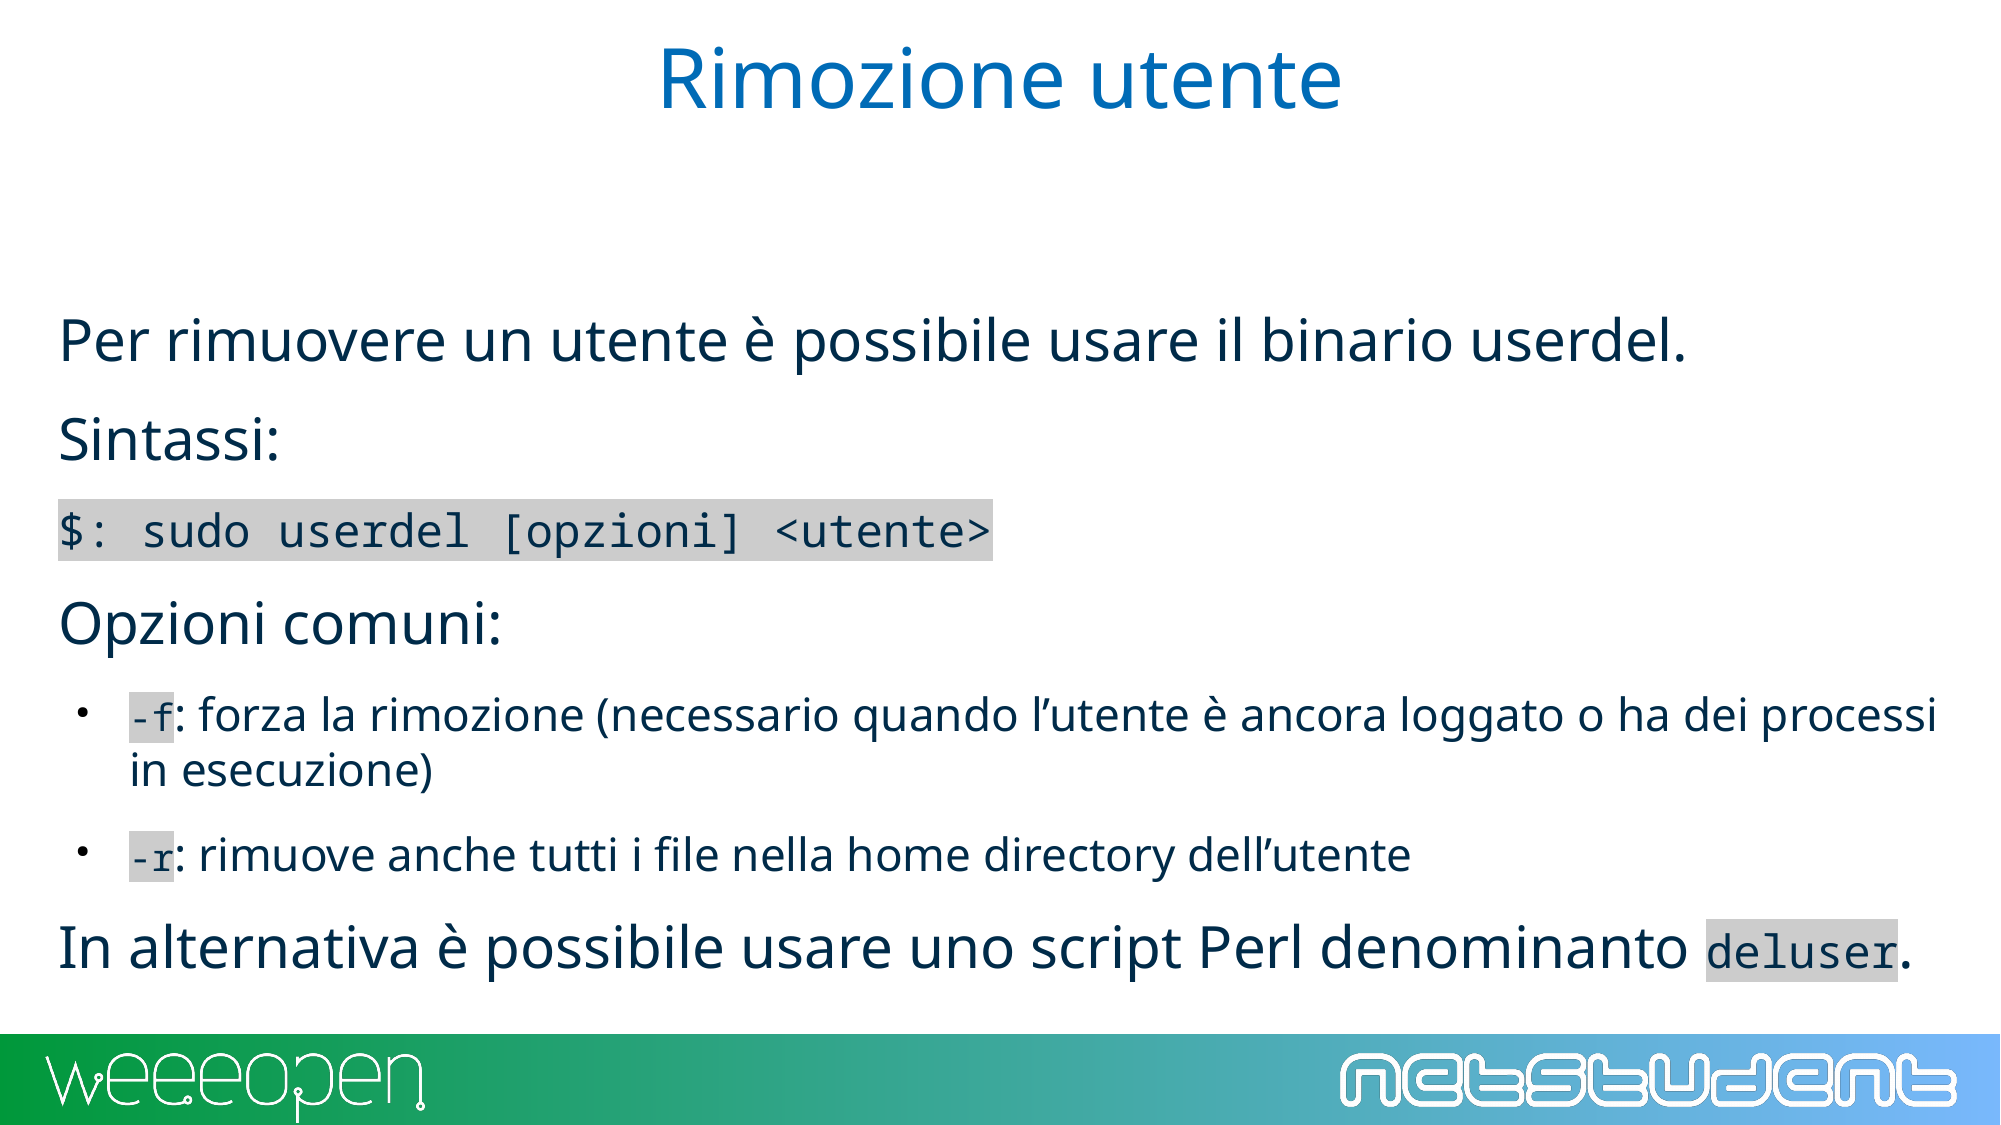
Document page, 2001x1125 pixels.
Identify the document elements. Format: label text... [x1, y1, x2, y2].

picture [1340, 1053, 1957, 1107]
title Rimozione utente [43, 29, 1959, 247]
list Per rimuovere un utente è possibile usare il binario userdel. Sintassi: $: sudo userdel [opzioni] <utente> Opzioni comuni: -f: forza la rimozione (necessario quando l’utente è ancora loggato o ha dei processi in esecuzione) -r: rimuove anche tutti i file nella home directory dell’utente In alternativa è possibile usare uno script Perl denominanto deluser. [43, 295, 1959, 1010]
picture [45, 1053, 425, 1123]
